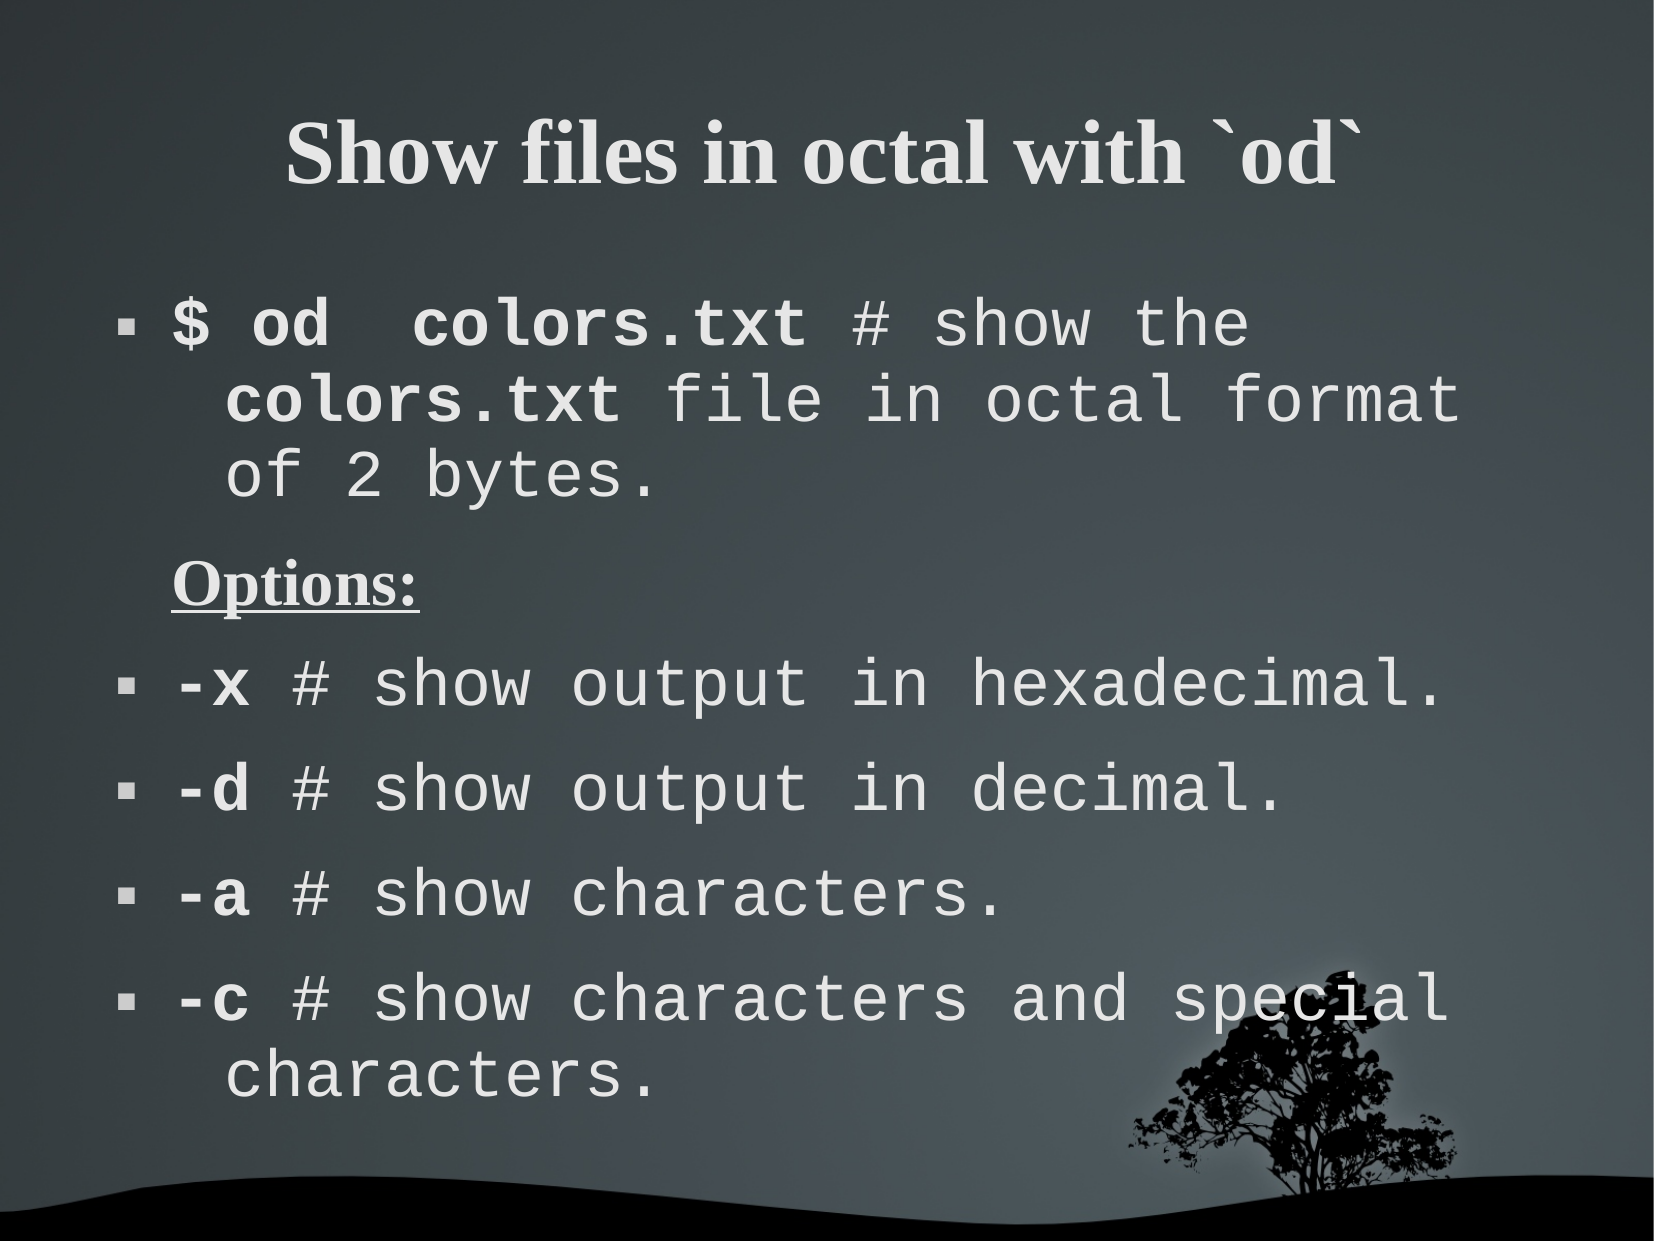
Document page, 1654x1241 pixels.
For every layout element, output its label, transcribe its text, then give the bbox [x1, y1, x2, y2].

title Show files in octal with `od` [82, 33, 1571, 273]
list $ od colors.txt # show the colors.txt file in octal format of 2 bytes. Options: -x # show output in hexadecimal. -d # show output in decimal. -a # show characters. -c # show characters and special characters. [82, 290, 1571, 1140]
picture [0, 0, 1654, 1241]
